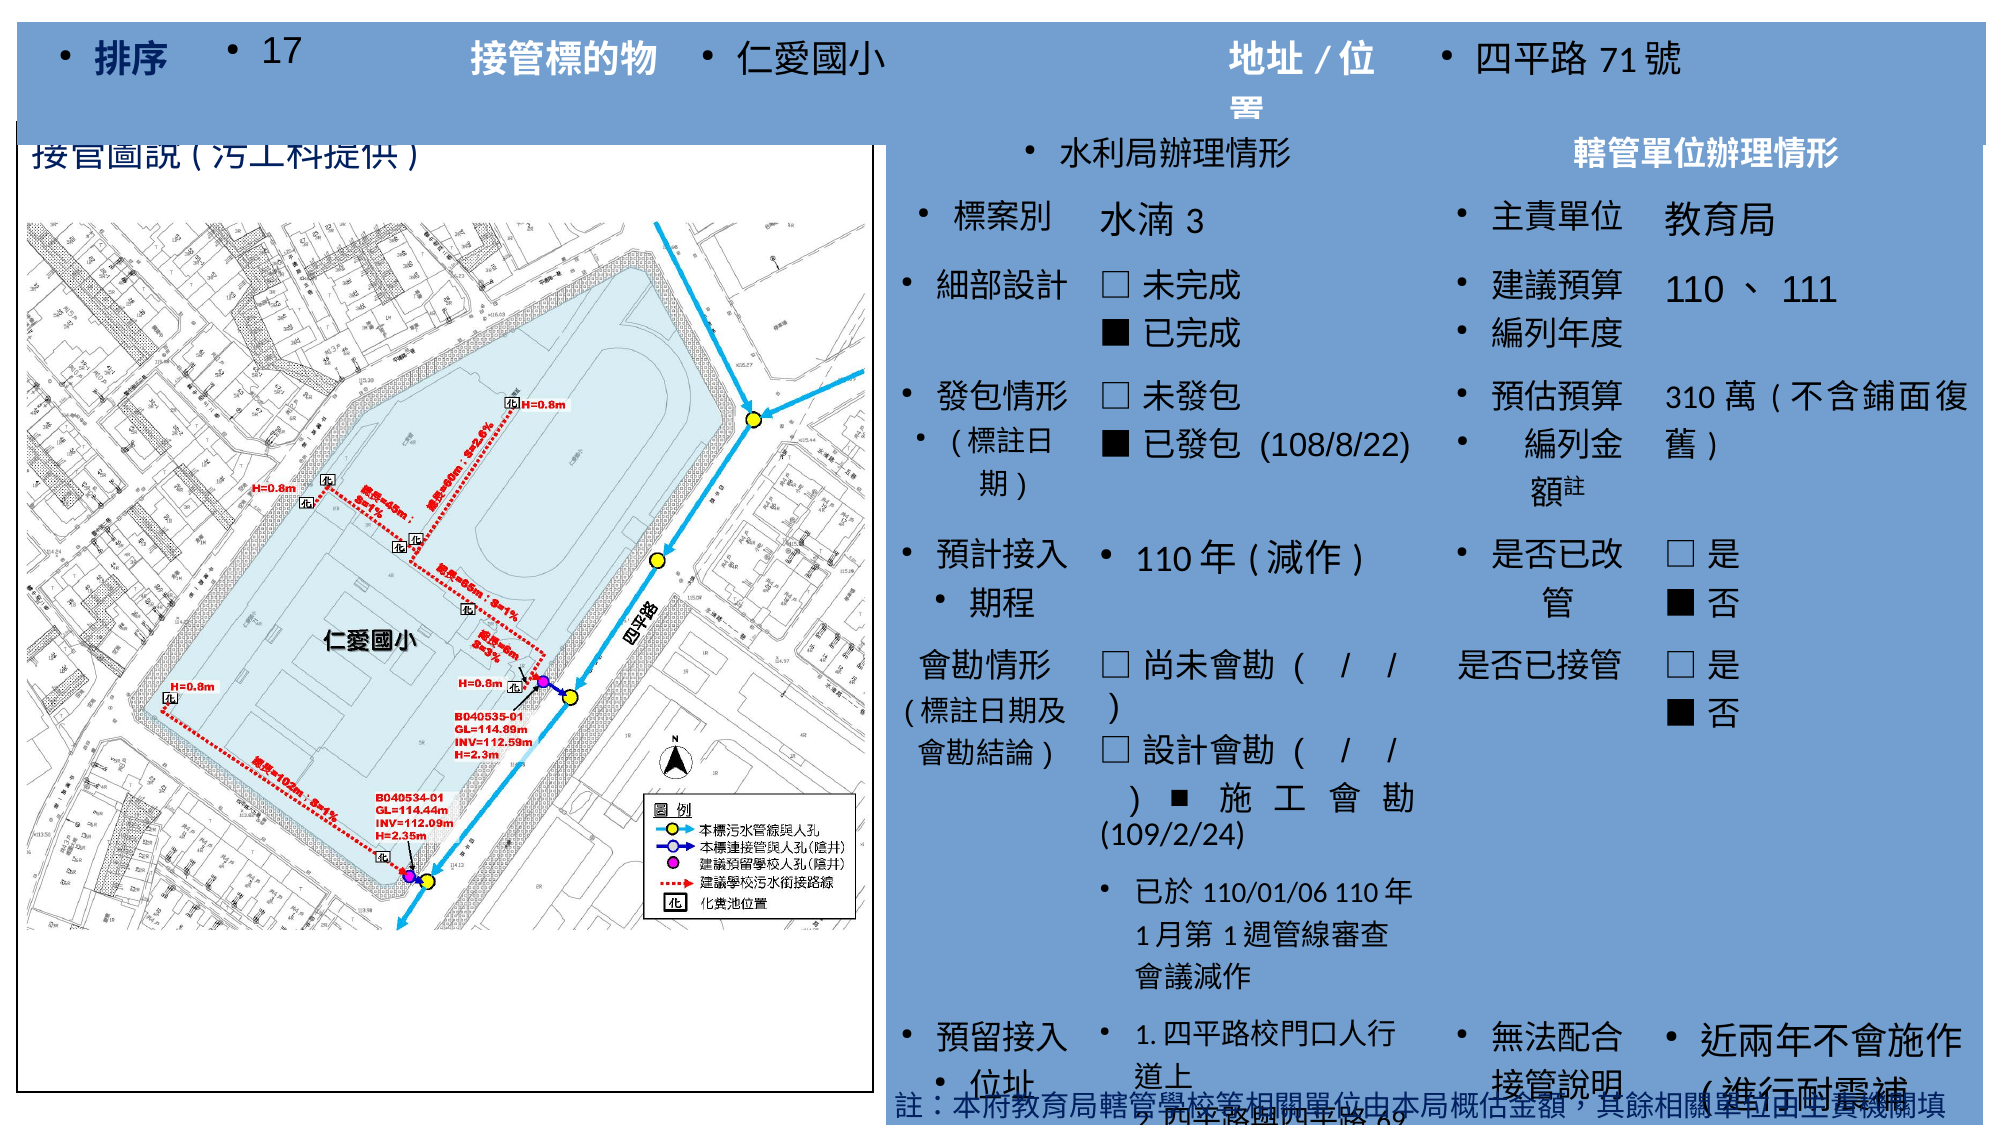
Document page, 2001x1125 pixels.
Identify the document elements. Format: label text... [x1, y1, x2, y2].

table_cell 是否已改管 [1430, 521, 1650, 632]
table_cell 發包情形 (標註日期) [886, 362, 1085, 521]
table_cell 近兩年不會施作(進行耐震補強、電力改善) [1650, 1120, 1983, 1125]
table_cell 建議預算 編列年度 [1430, 251, 1650, 362]
table_cell 預估預算 編列金額註 [1430, 362, 1650, 521]
table_cell 110年(減作) [1085, 521, 1430, 632]
table_cell 無法配合接管說明 [1430, 1004, 1650, 1080]
table_cell 是否已接管 [1430, 632, 1650, 1004]
table_cell 水湳3 [1085, 182, 1430, 251]
table_cell □尚未會勘 ( / / ) □設計會勘 ( / / ) ■施工會勘 (109/2/24) [1085, 632, 1430, 861]
table_cell 近兩年不會施作(進行耐震補強、電力改善) [1650, 1004, 1983, 1080]
table_cell 110、111 [1650, 251, 1983, 362]
table_cell 1.四平路校門口人行道上 2.四平路與四平路69巷口學校人行道上 [1085, 1004, 1430, 1080]
text_box 接管圖說(污工科提供) [17, 145, 873, 1092]
table_header 轄管單位辦理情形 [1430, 119, 1983, 182]
table_cell 預留接入 位址 [886, 1004, 1085, 1080]
table_cell 已於110/01/06 110年1月第1週管線審查會議減作 [1085, 861, 1430, 1004]
table_header 接管標的物 [442, 22, 686, 145]
table_cell □未發包 ■已發包 (108/8/22) [1085, 362, 1430, 521]
picture [24, 220, 869, 934]
table_cell 細部設計 [886, 251, 1085, 362]
table_cell 標案別 [886, 182, 1085, 251]
table_header 四平路71號 [1426, 22, 1986, 145]
table_cell 主責單位 [1430, 182, 1650, 251]
table_cell 預計接入 期程 [886, 521, 1085, 632]
text_box 接管圖說(污工科提供) [112, 145, 138, 165]
table_header 仁愛國小 [686, 22, 1214, 145]
table_cell 會勘情形 (標註日期及會勘結論) [886, 632, 1085, 1004]
table_header 水利局辦理情形 [886, 119, 1430, 182]
table_cell □是 ■否 [1650, 521, 1983, 632]
table_cell □是 ■否 [1650, 632, 1983, 1004]
table_cell 310萬(不含鋪面復舊) [1650, 362, 1983, 521]
table_header 地址/位置 [1214, 22, 1426, 119]
table_cell □未完成 ■已完成 [1085, 251, 1430, 362]
table_cell 預留接入 位址 [886, 1120, 1085, 1125]
table_header 排序 [17, 22, 211, 145]
table_cell 教育局 [1650, 182, 1983, 251]
text_box 註：本府教育局轄管學校等相關單位由本局概估金額，其餘相關單位由主責機關填寫 [879, 1080, 1991, 1120]
table_header 17 [211, 22, 442, 145]
table_cell 無法配合接管說明 [1430, 1120, 1650, 1125]
